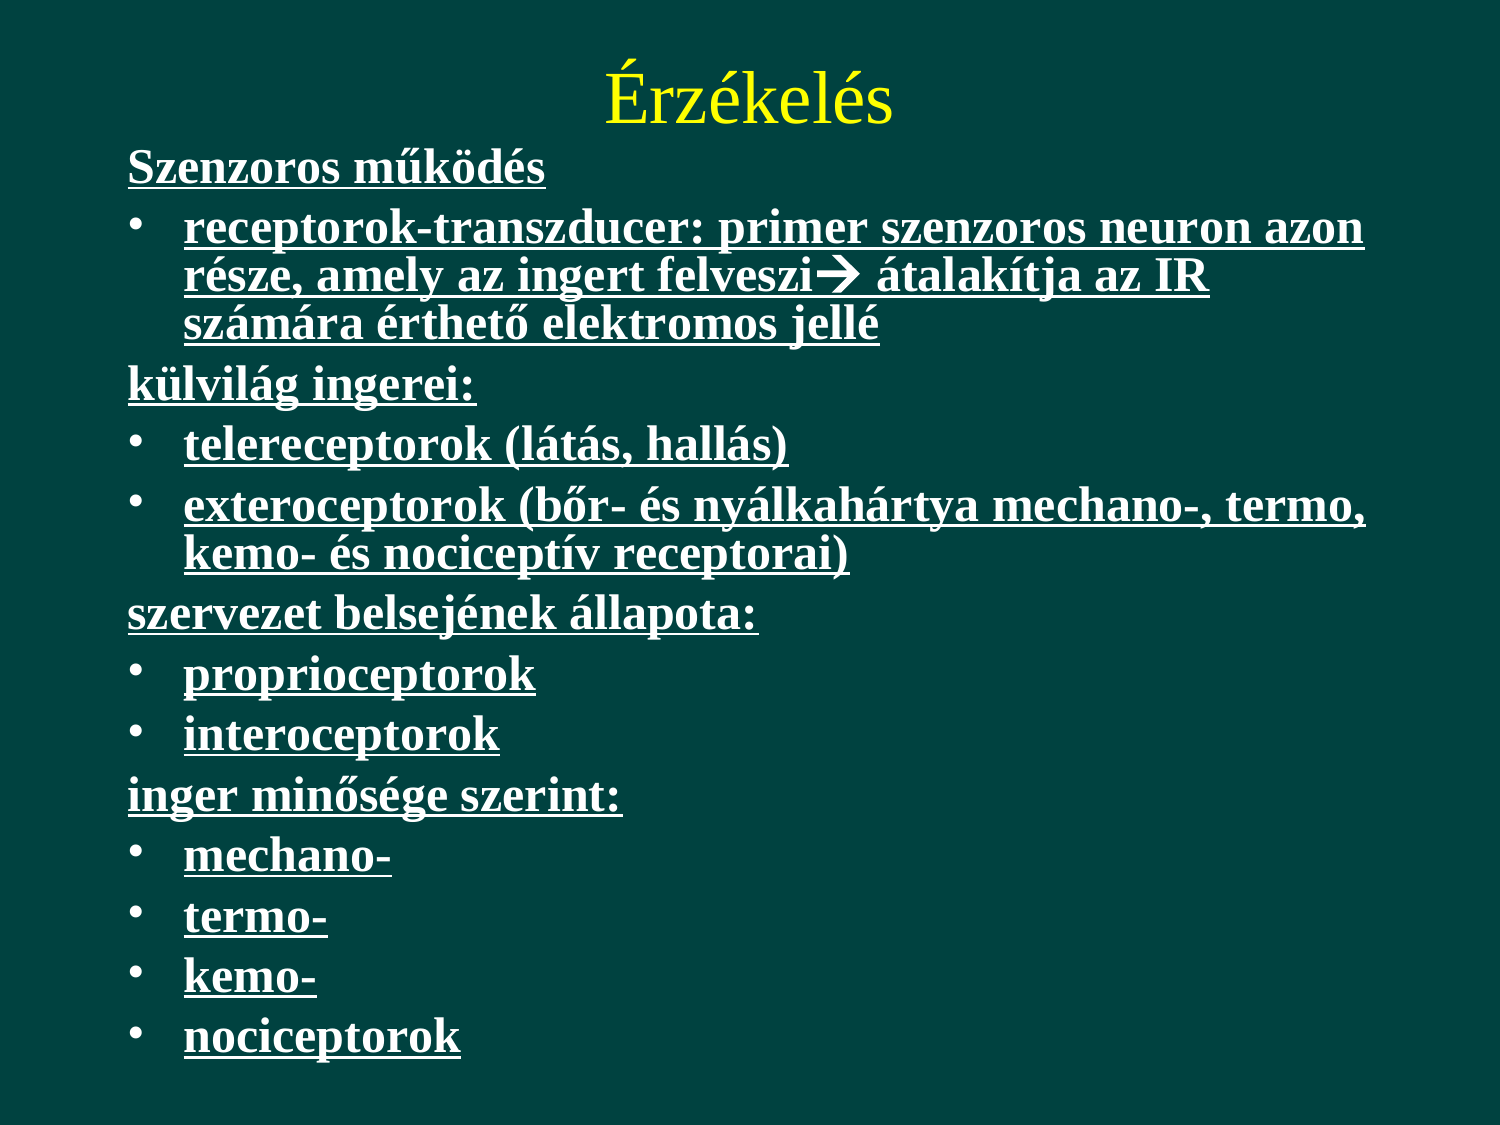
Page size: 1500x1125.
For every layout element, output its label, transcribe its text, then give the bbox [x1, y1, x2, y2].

text_box Érzékelés [112, 37, 1388, 137]
text_box Szenzoros működés receptorok-transzducer: primer szenzoros neuron azon része, amely az ingert felveszi átalakítja az IR számára érthető elektromos jellé külvilág ingerei: telereceptorok (látás, hallás) exteroceptorok (bőr- és nyálkahártya mechano-, termo, kemo- és nociceptív receptorai) szervezet belsejének állapota: proprioceptorok interoceptorok inger minősége szerint: mechano- termo- kemo- nociceptorok [112, 137, 1388, 1125]
